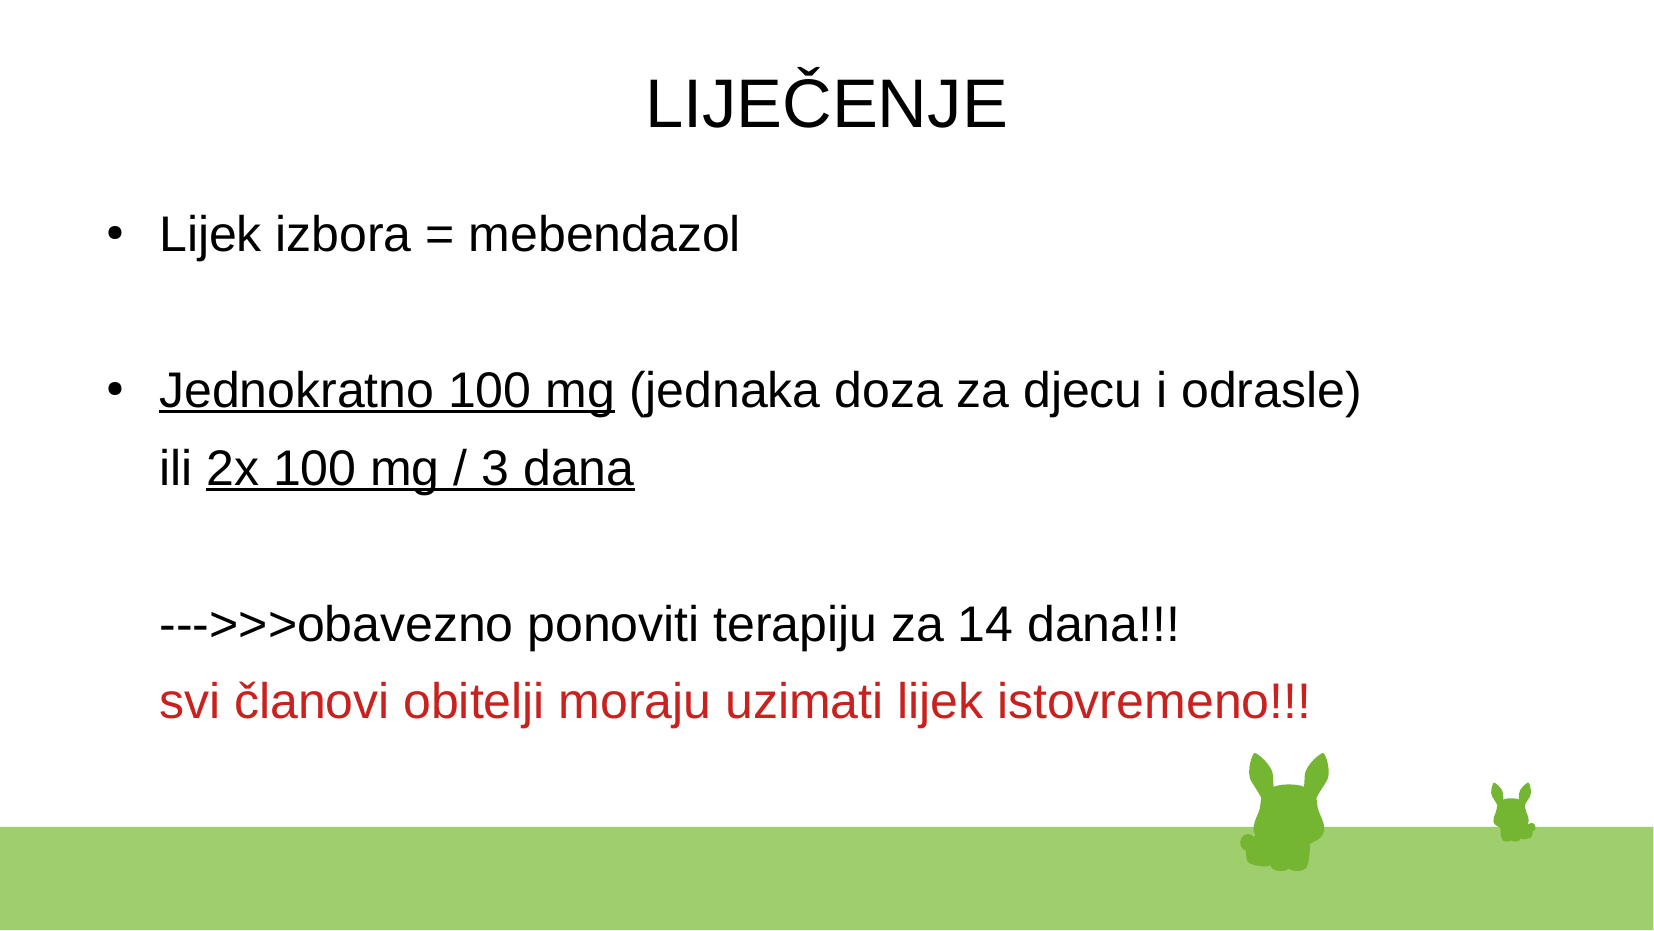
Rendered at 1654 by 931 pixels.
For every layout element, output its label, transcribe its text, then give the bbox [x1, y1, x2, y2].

list Lijek izbora = mebendazol Jednokratno 100 mg (jednaka doza za djecu i odrasle) ili 2x 100 mg / 3 dana --->>>obavezno ponoviti terapiju za 14 dana!!! svi članovi obitelji moraju uzimati lijek istovremeno!!! [88, 206, 1565, 739]
title LIJEČENJE [88, 29, 1565, 178]
